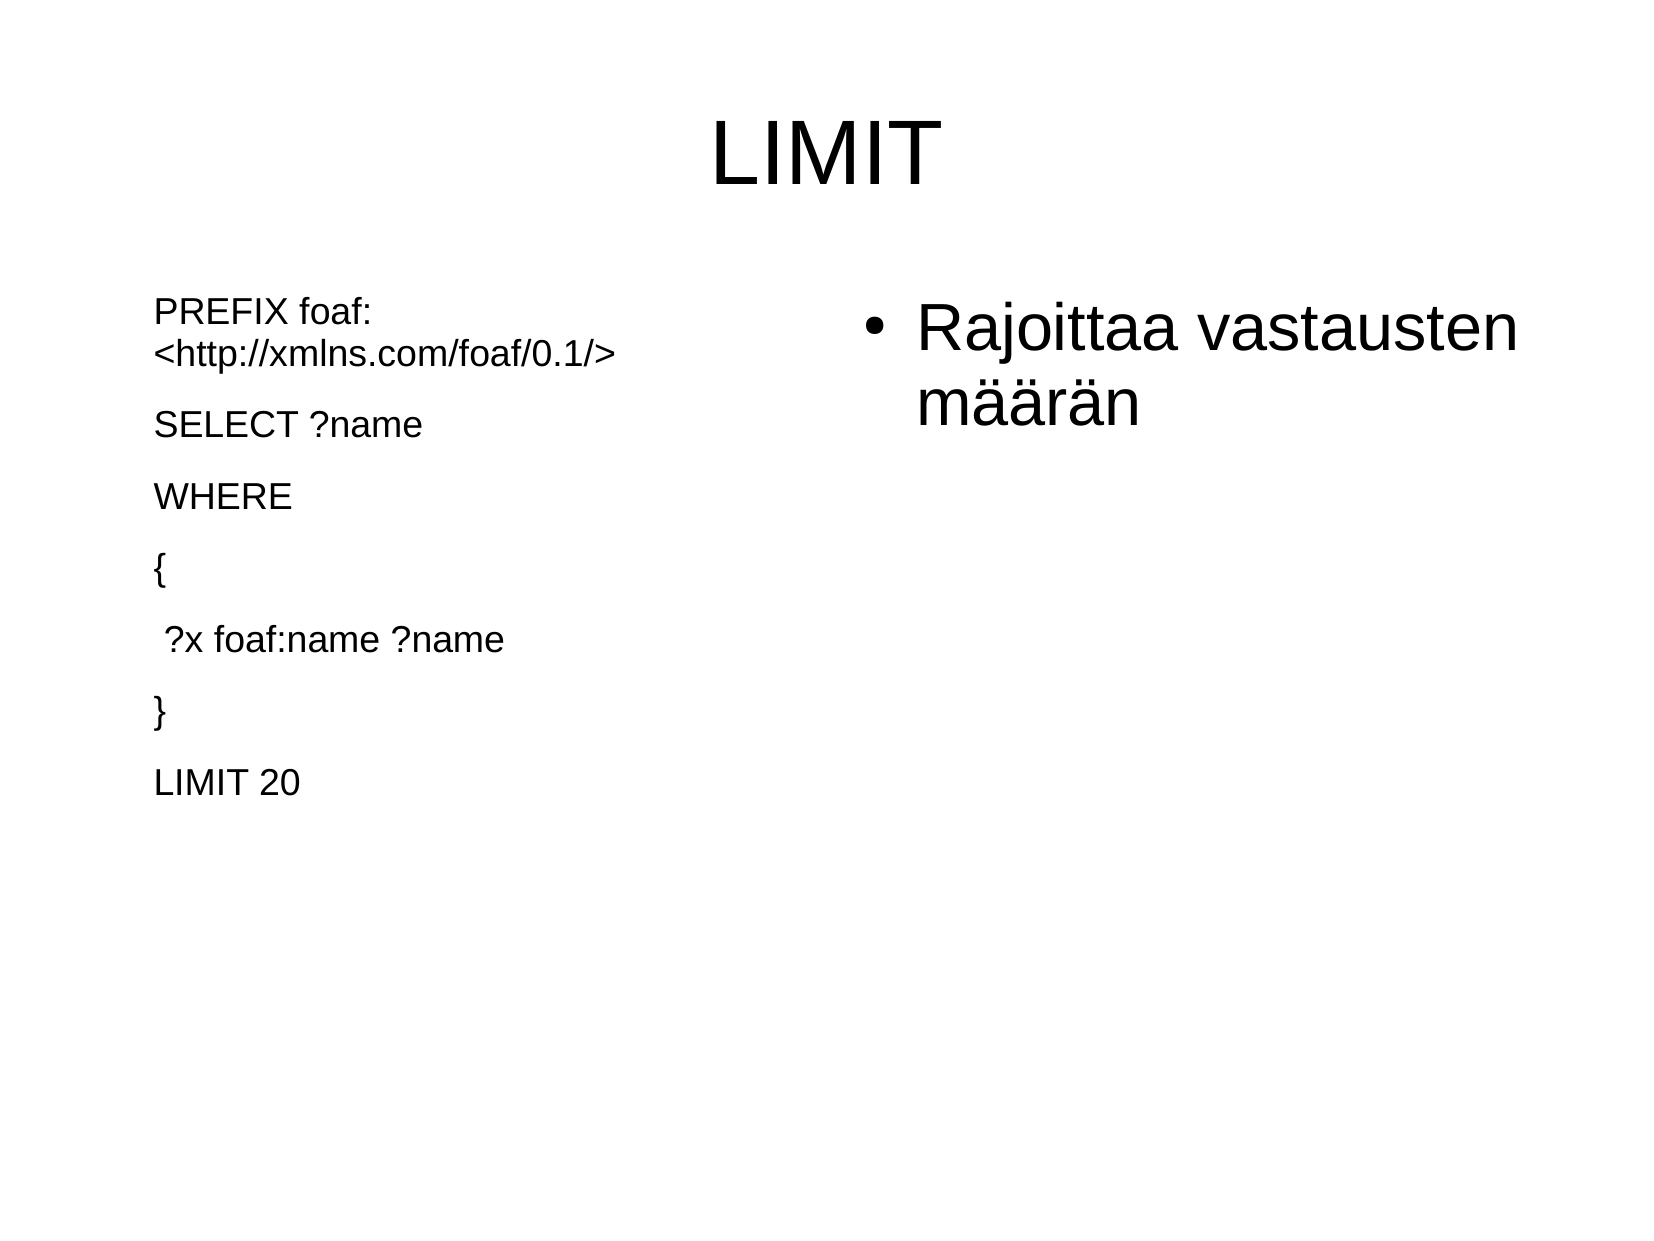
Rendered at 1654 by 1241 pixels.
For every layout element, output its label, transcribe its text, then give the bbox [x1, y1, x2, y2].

title LIMIT [82, 49, 1571, 257]
list PREFIX foaf: <http://xmlns.com/foaf/0.1/> SELECT ?name WHERE { ?x foaf:name ?name } LIMIT 20 [82, 290, 809, 1010]
list Rajoittaa vastausten määrän [845, 290, 1572, 1010]
